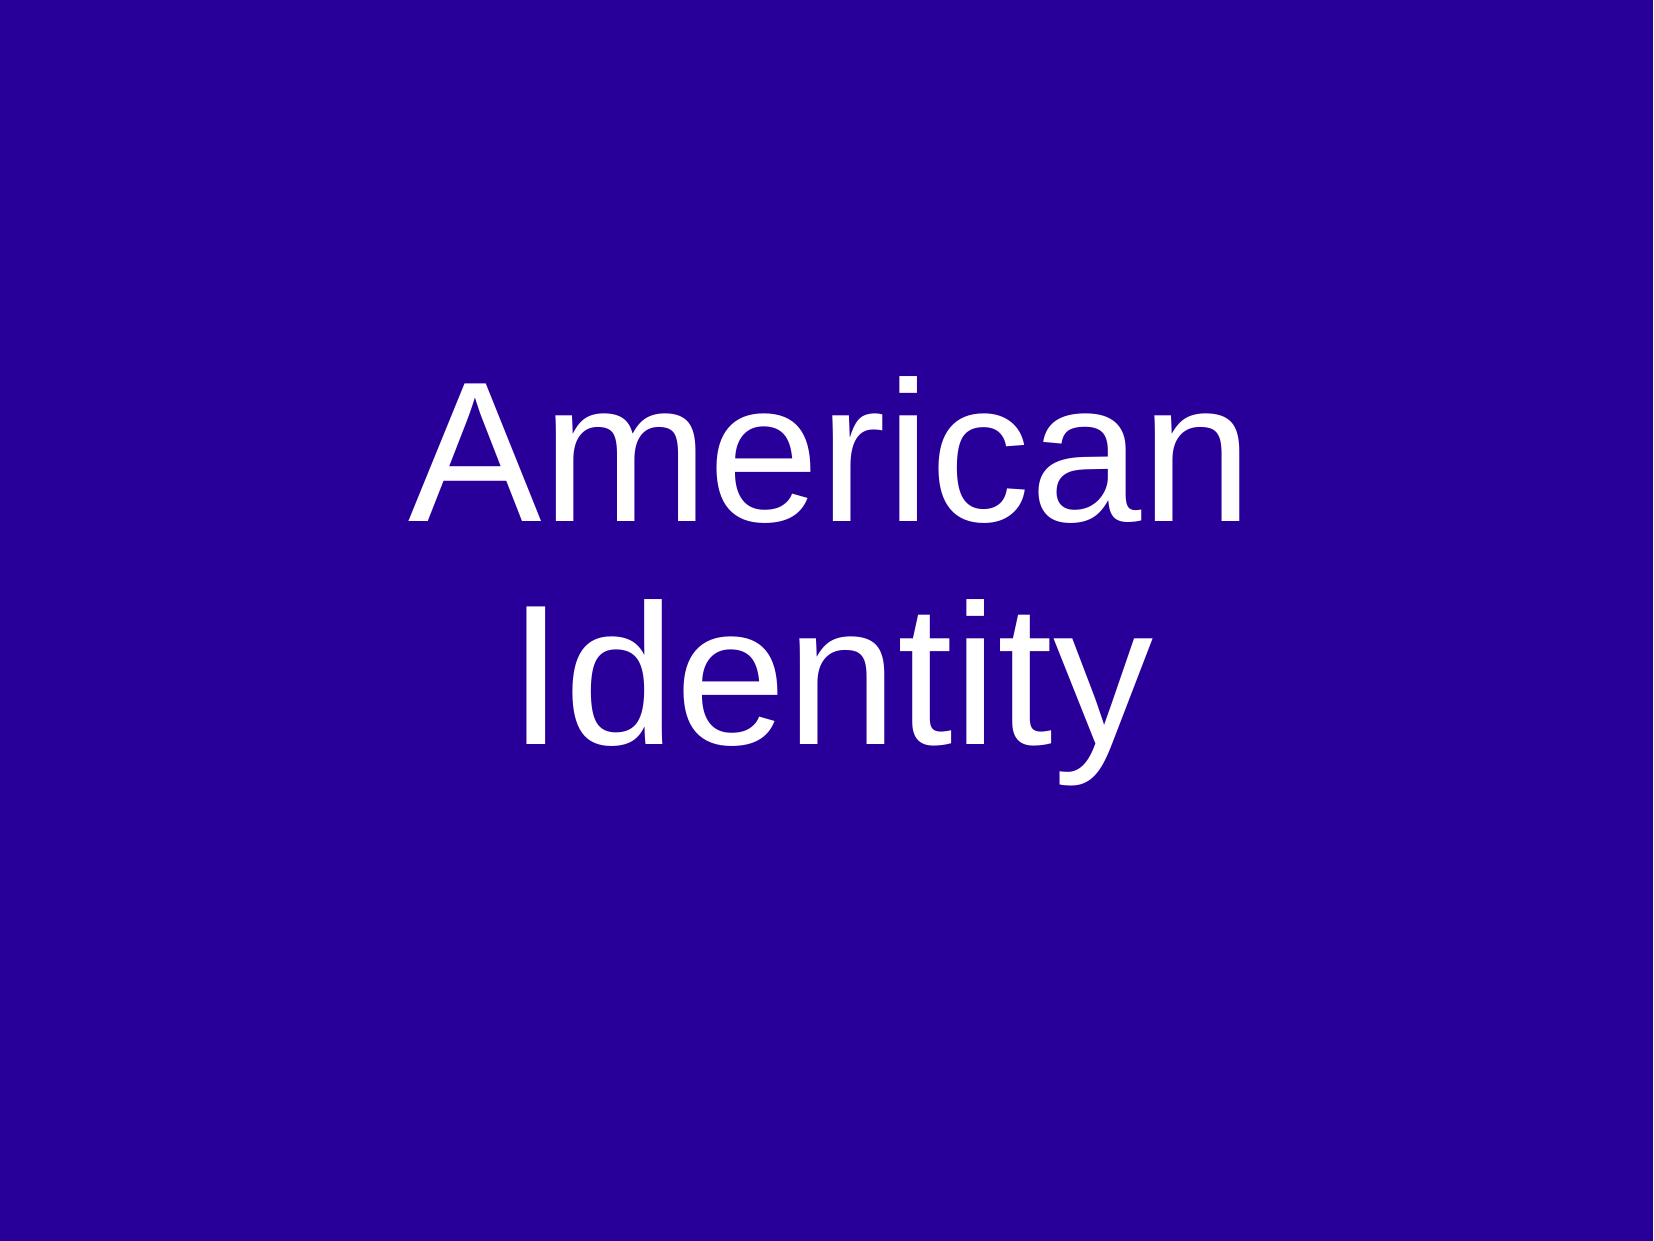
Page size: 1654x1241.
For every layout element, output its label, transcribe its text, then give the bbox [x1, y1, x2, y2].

title American Identity [87, 340, 1576, 788]
